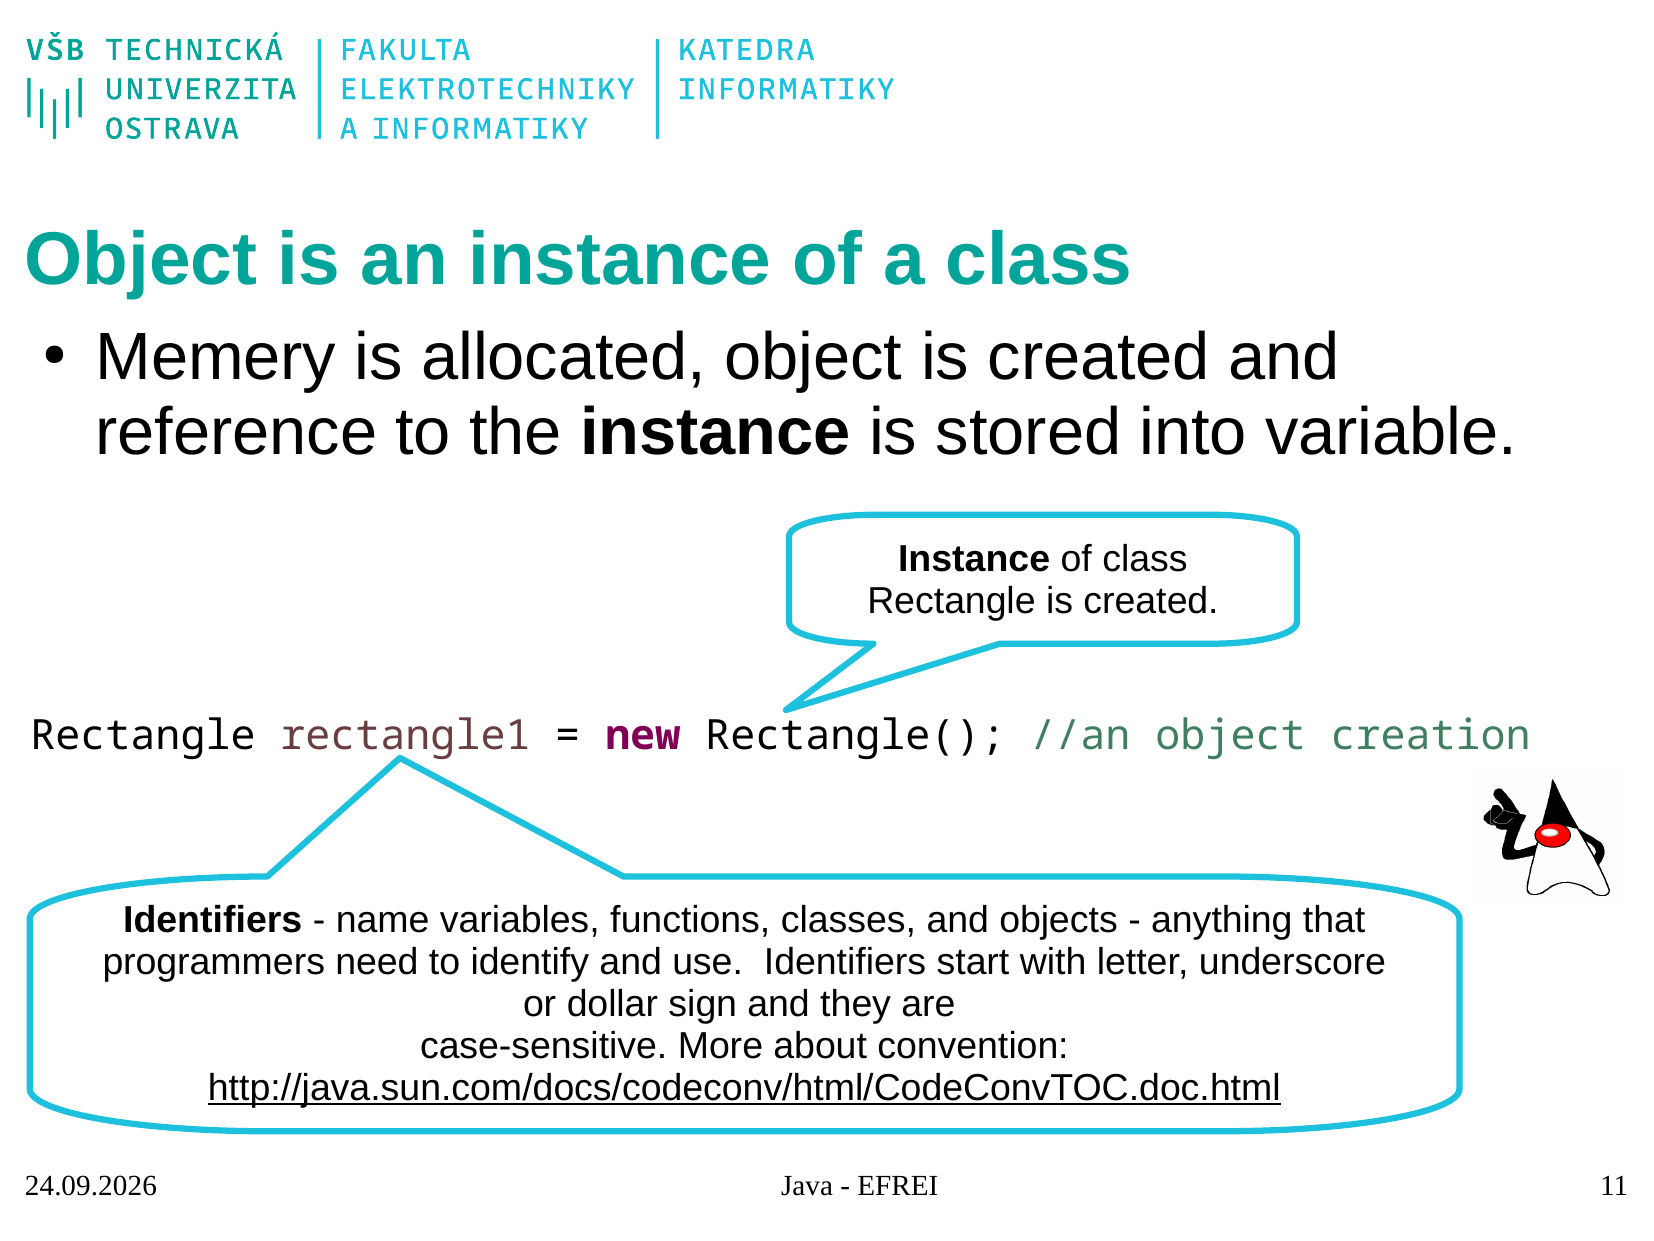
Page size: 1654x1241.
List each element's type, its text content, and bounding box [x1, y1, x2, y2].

text_box Instance of class Rectangle is created. [785, 557, 1297, 711]
list Memery is allocated, object is created and reference to the instance is stored into variable. [24, 318, 1629, 557]
picture [26, 31, 894, 139]
picture [1468, 769, 1624, 903]
text_box Identifiers - name variables, functions, classes, and objects - anything that programmers need to identify and use. Identifiers start with letter, underscore or dollar sign and they are case-sensitive. More about convention: http://java.sun.com/docs/codeconv/html/CodeConvTOC.doc.html [29, 757, 1460, 1132]
title Object is an instance of a class [24, 169, 1629, 300]
text_box Rectangle rectangle1 = new Rectangle(); //an object creation [15, 697, 1588, 782]
